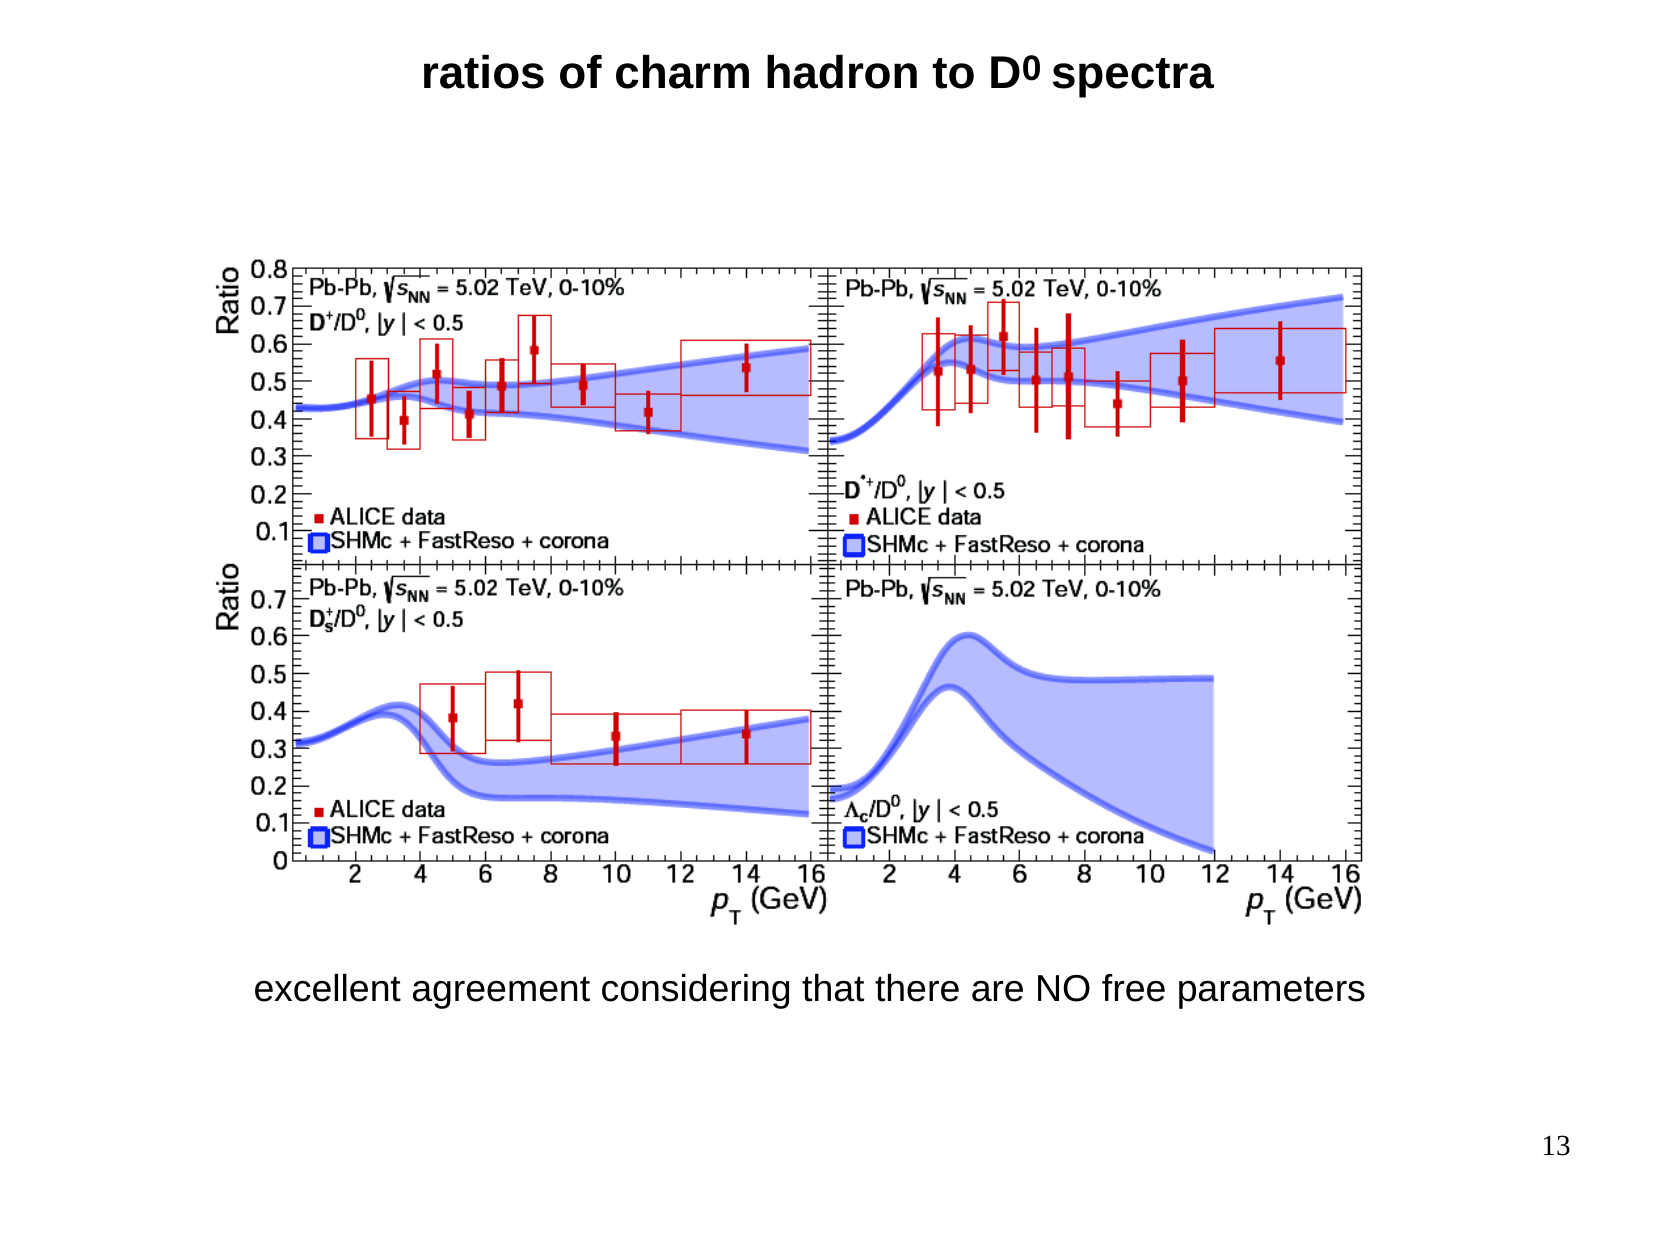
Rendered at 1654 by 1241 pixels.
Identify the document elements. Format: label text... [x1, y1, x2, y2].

text_box excellent agreement considering that there are NO free parameters [195, 960, 1426, 1059]
picture [190, 248, 1382, 930]
text_box ratios of charm hadron to D0 spectra [120, 39, 1516, 107]
